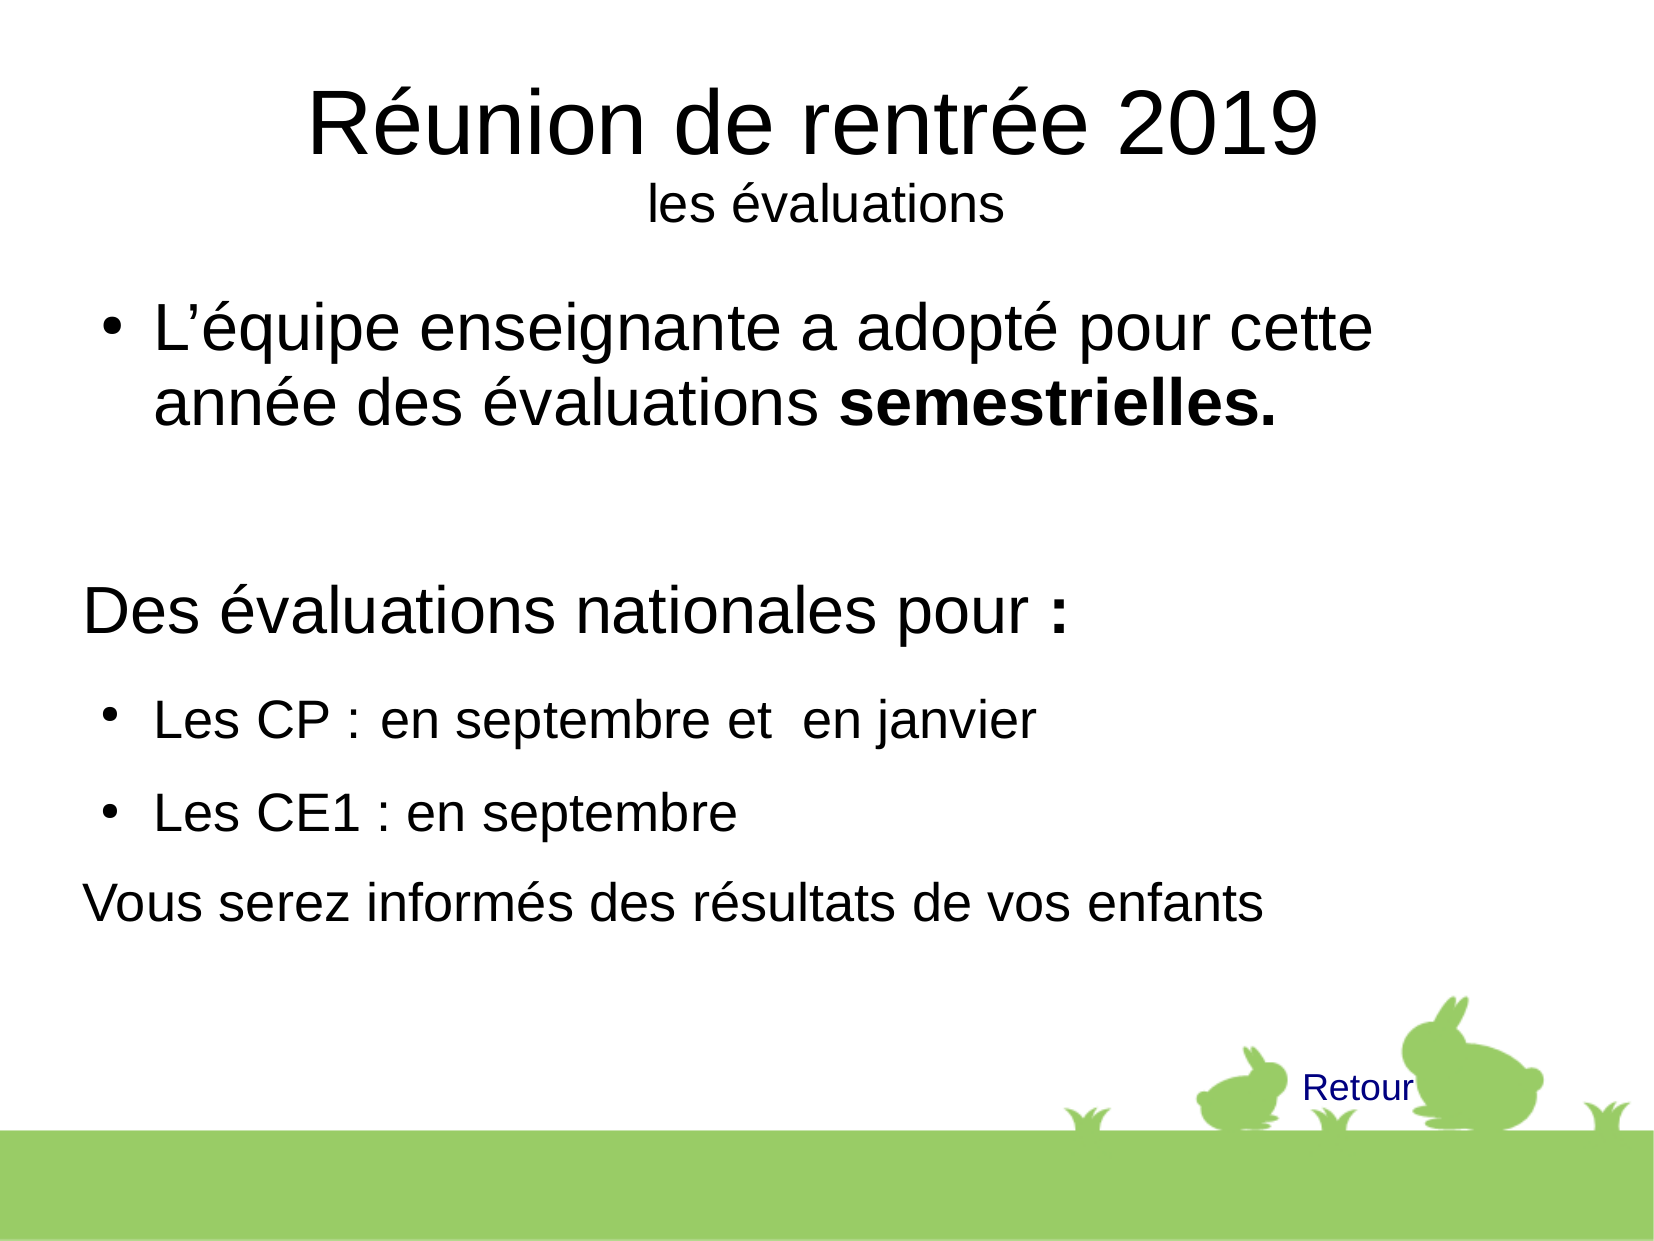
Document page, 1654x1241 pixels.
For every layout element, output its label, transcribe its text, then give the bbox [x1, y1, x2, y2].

text_box Retour [1287, 1058, 1453, 1123]
picture [0, 0, 1654, 1241]
list L’équipe enseignante a adopté pour cette année des évaluations semestrielles. Des évaluations nationales pour : Les CP : en septembre et en janvier Les CE1 : en septembre Vous serez informés des résultats de vos enfants [82, 290, 1571, 1010]
title Réunion de rentrée 2019 les évaluations [82, 49, 1571, 257]
